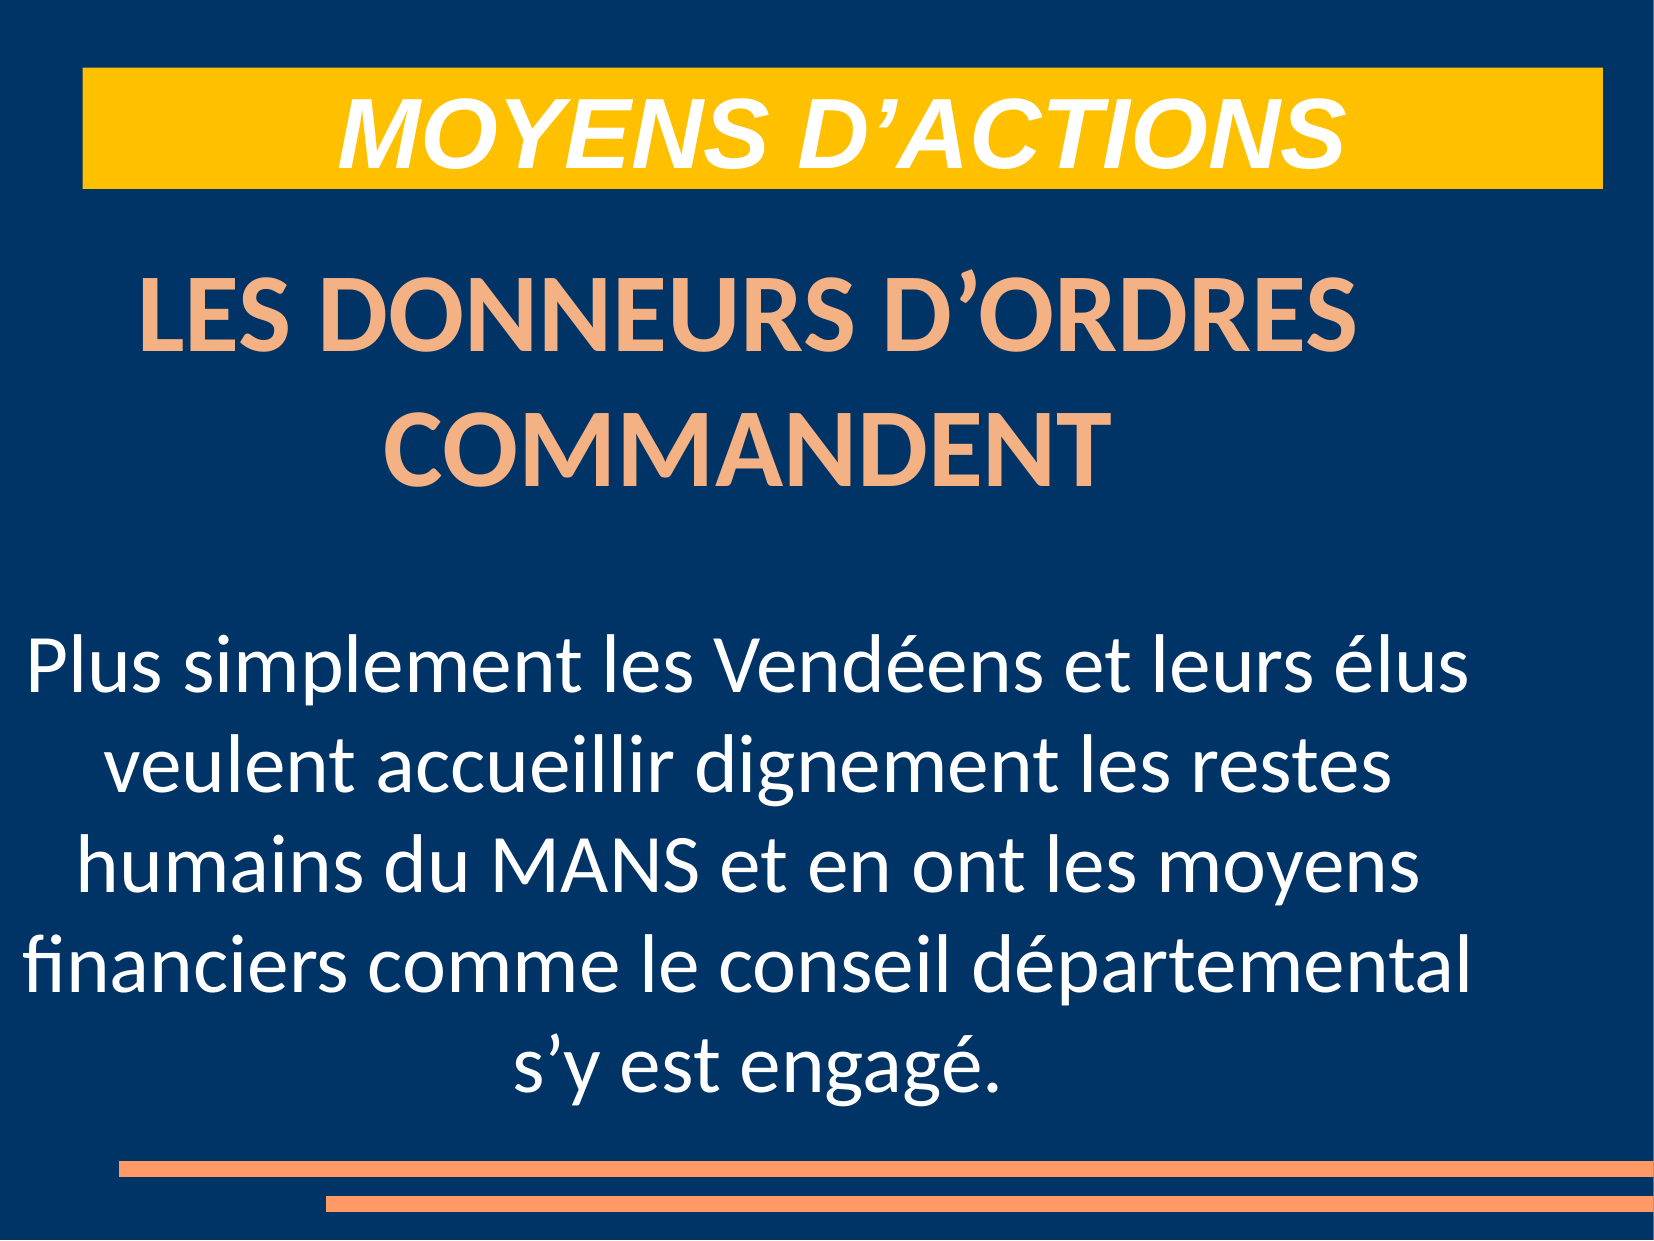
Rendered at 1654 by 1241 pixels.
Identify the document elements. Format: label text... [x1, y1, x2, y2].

title MOYENS D’ACTIONS [82, 67, 1603, 189]
text_box LES DONNEURS D’ORDRES COMMANDENT Plus simplement les Vendéens et leurs élus veulent accueillir dignement les restes humains du MANS et en ont les moyens financiers comme le conseil départemental s’y est engagé. [0, 231, 1563, 1126]
